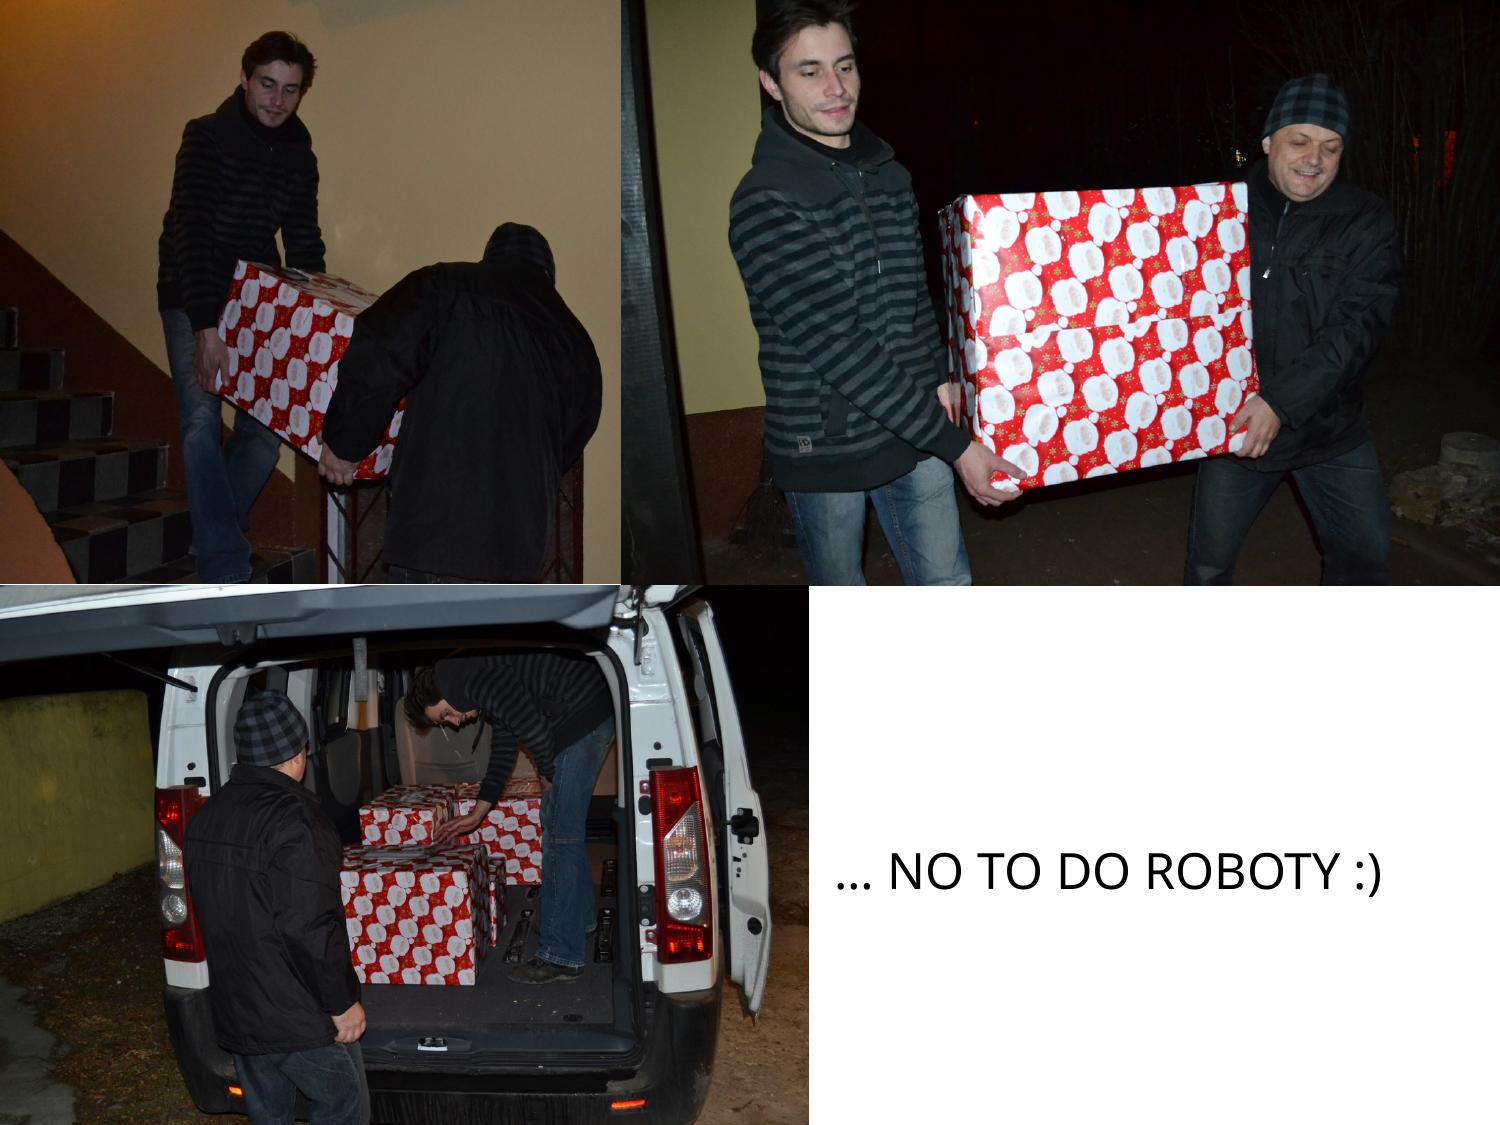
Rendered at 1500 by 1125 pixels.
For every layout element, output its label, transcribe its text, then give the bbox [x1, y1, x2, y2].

text_box … NO TO DO ROBOTY :) [820, 832, 1500, 908]
picture [0, 0, 1500, 1125]
